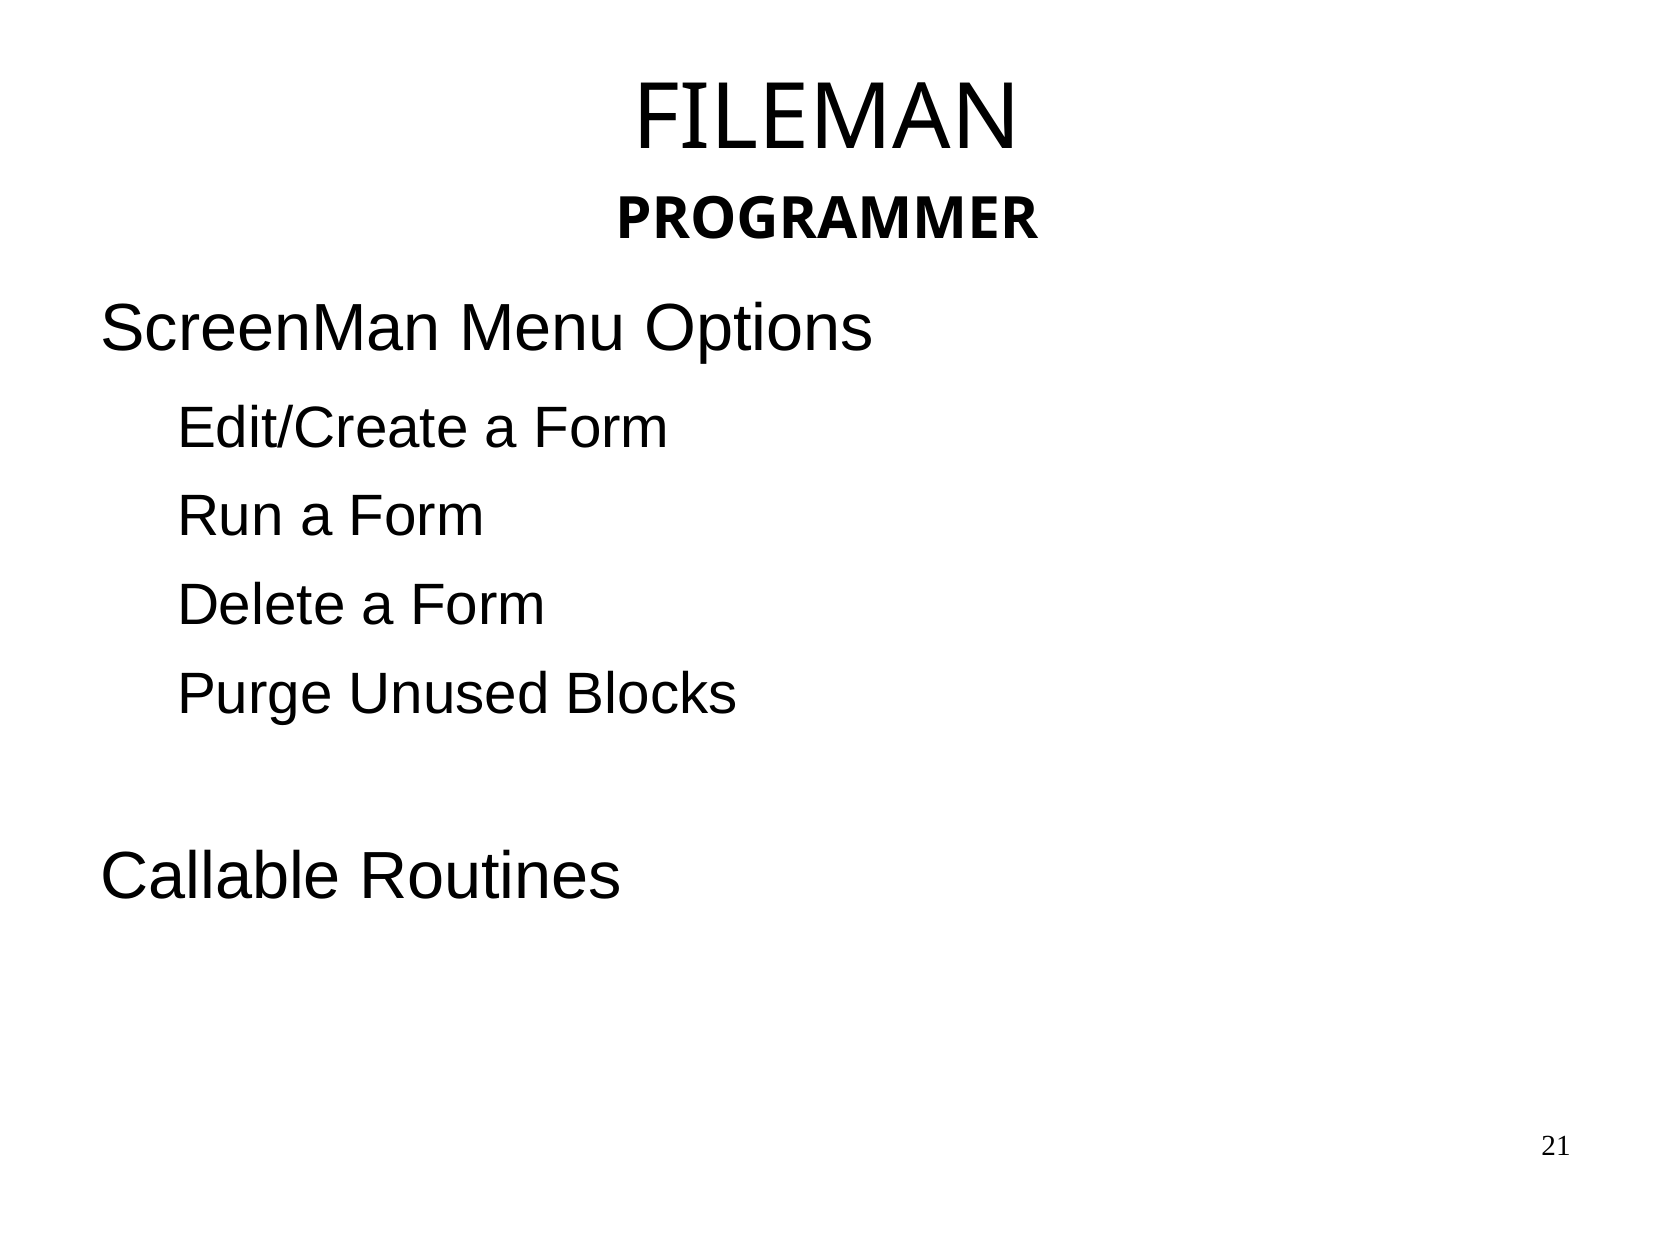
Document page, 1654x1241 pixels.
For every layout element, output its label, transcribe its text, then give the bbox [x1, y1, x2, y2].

title FILEMAN PROGRAMMER [82, 47, 1571, 259]
list ScreenMan Menu Options Edit/Create a Form Run a Form Delete a Form Purge Unused Blocks Callable Routines [82, 290, 1571, 1094]
